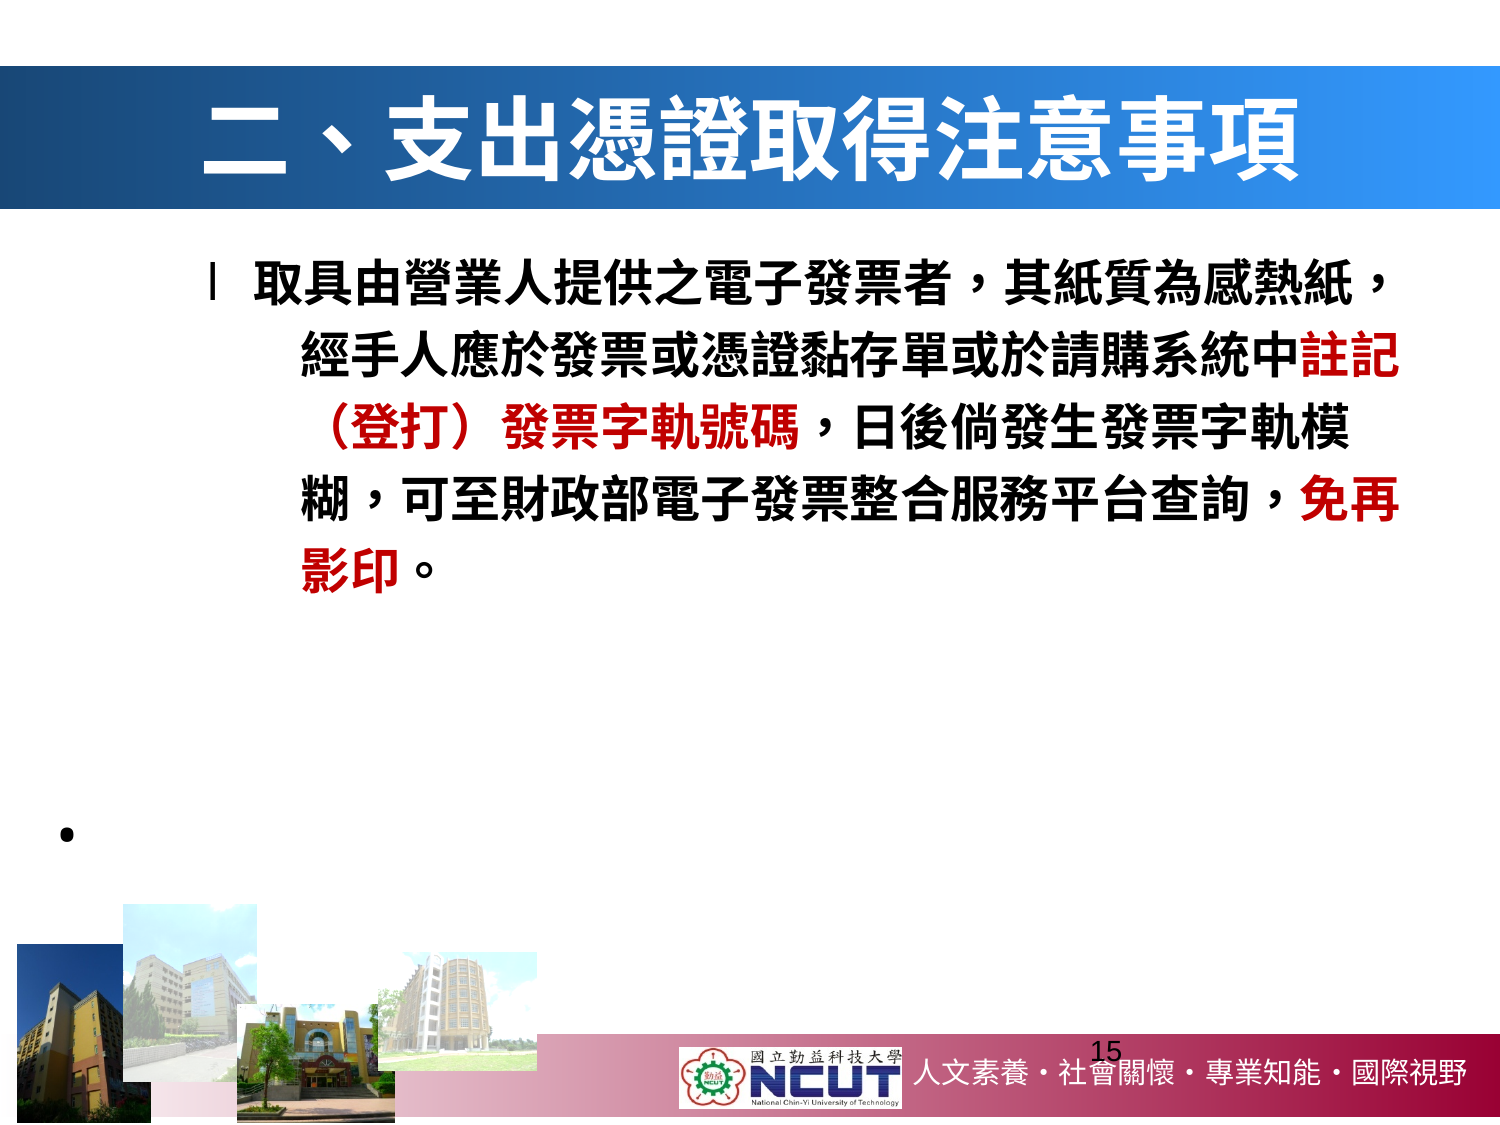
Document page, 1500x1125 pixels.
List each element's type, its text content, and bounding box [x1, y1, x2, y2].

title 二、支出憑證取得注意事項 [0, 66, 1500, 209]
list 取具由營業人提供之電子發票者，其紙質為感熱紙，經手人應於發票或憑證黏存單或於請購系統中註記（登打）發票字軌號碼，日後倘發生發票字軌模糊，可至財政部電子發票整合服務平台查詢，免再影印。 [41, 231, 1451, 975]
text_box [1074, 1024, 1426, 1103]
